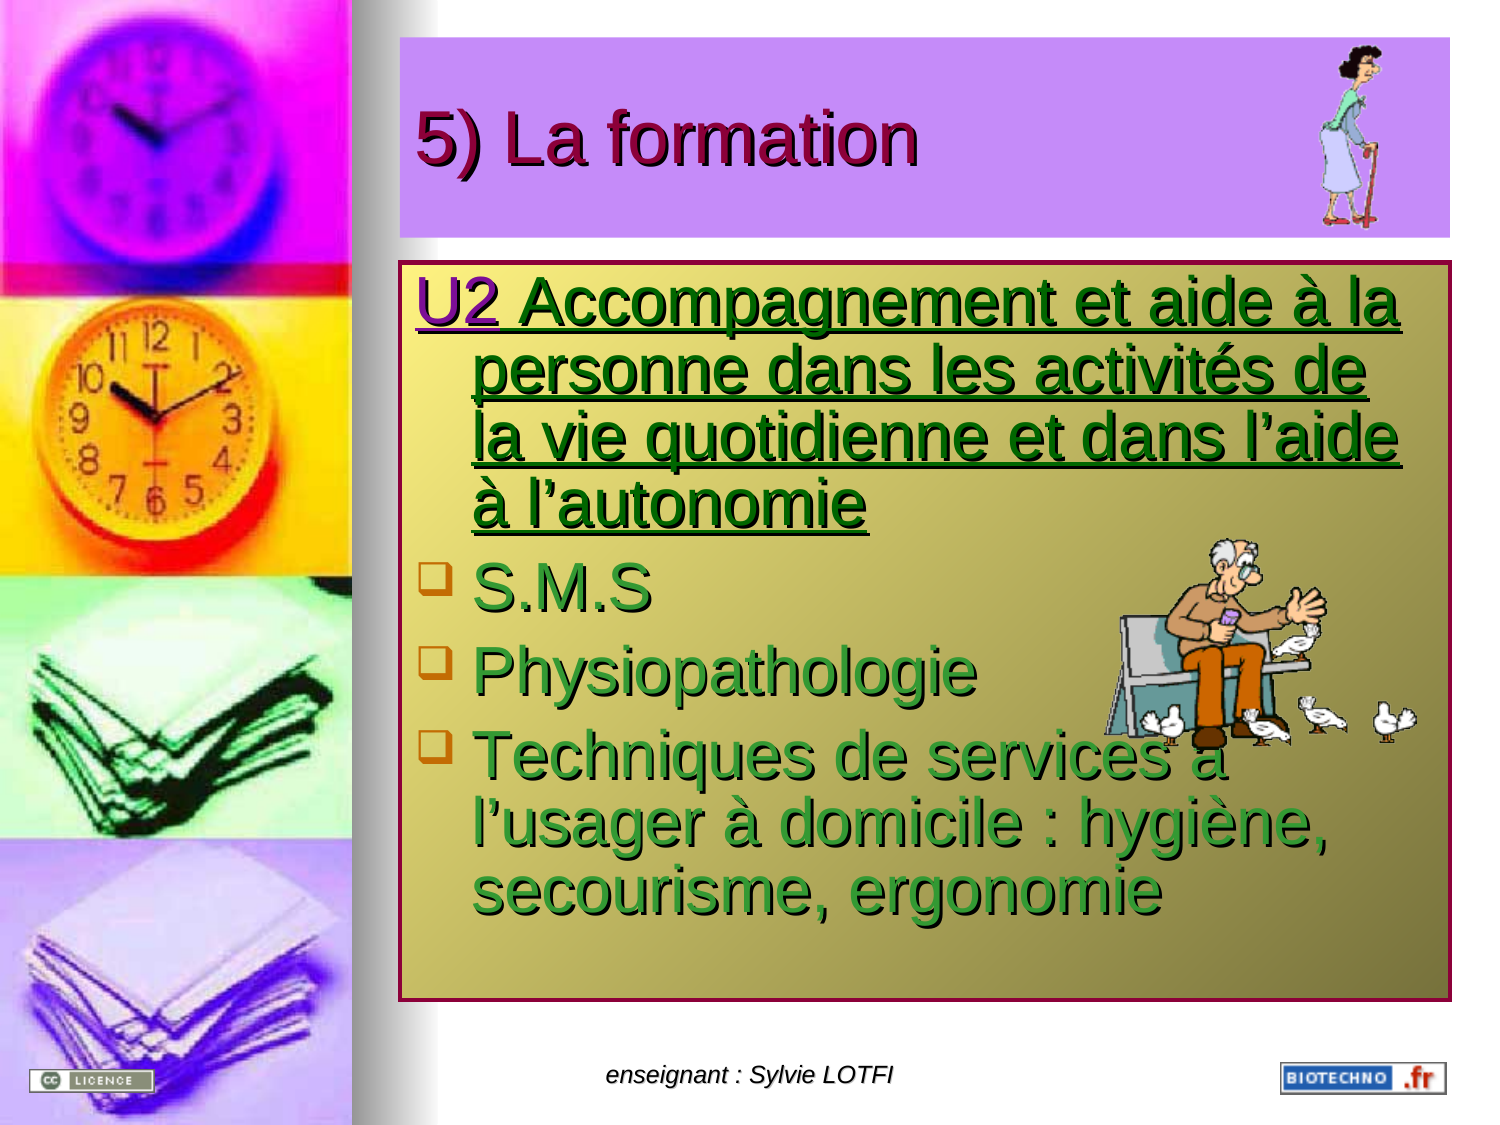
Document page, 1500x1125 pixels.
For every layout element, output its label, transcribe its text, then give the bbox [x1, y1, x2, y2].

picture [0, 0, 352, 1125]
picture [1280, 1062, 1447, 1095]
title 5) La formation [399, 37, 1450, 238]
list U2 Accompagnement et aide à la personne dans les activités de la vie quotidienne et dans l’aide à l’autonomie S.M.S Physiopathologie Techniques de services à l’usager à domicile : hygiène, secourisme, ergonomie [399, 262, 1450, 1001]
picture [1104, 538, 1417, 750]
picture [1316, 42, 1384, 232]
